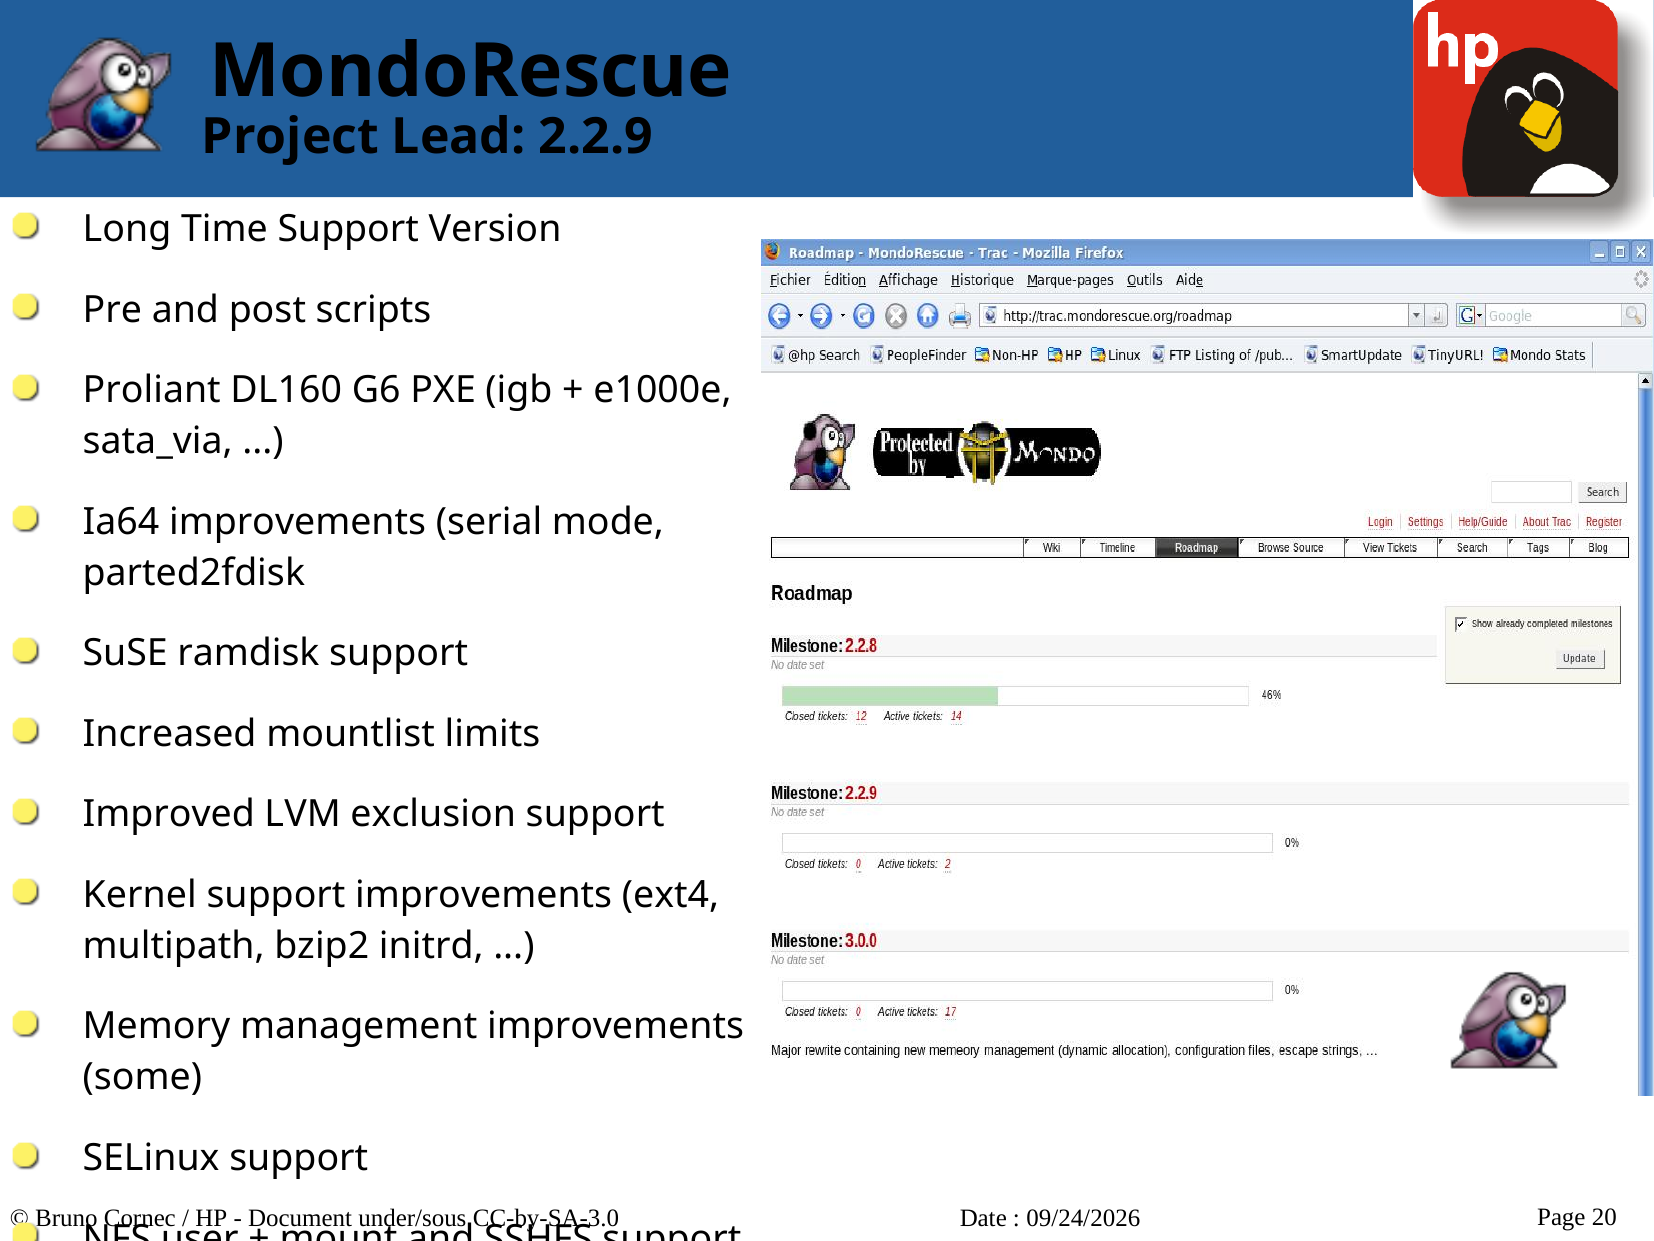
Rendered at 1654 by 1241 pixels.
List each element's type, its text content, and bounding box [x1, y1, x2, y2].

list Long Time Support Version Pre and post scripts Proliant DL160 G6 PXE (igb + e1000e, sata_via, ...) Ia64 improvements (serial mode, parted2fdisk SuSE ramdisk support Increased mountlist limits Improved LVM exclusion support Kernel support improvements (ext4, multipath, bzip2 initrd, ...) Memory management improvements (some) SELinux support NFS user + mount and SSHFS support [0, 201, 762, 1197]
picture [0, 0, 211, 199]
picture [11, 1221, 42, 1241]
title Project Lead: 2.2.9 [201, 32, 1191, 241]
picture [1413, 0, 1654, 235]
picture [761, 239, 1654, 1109]
